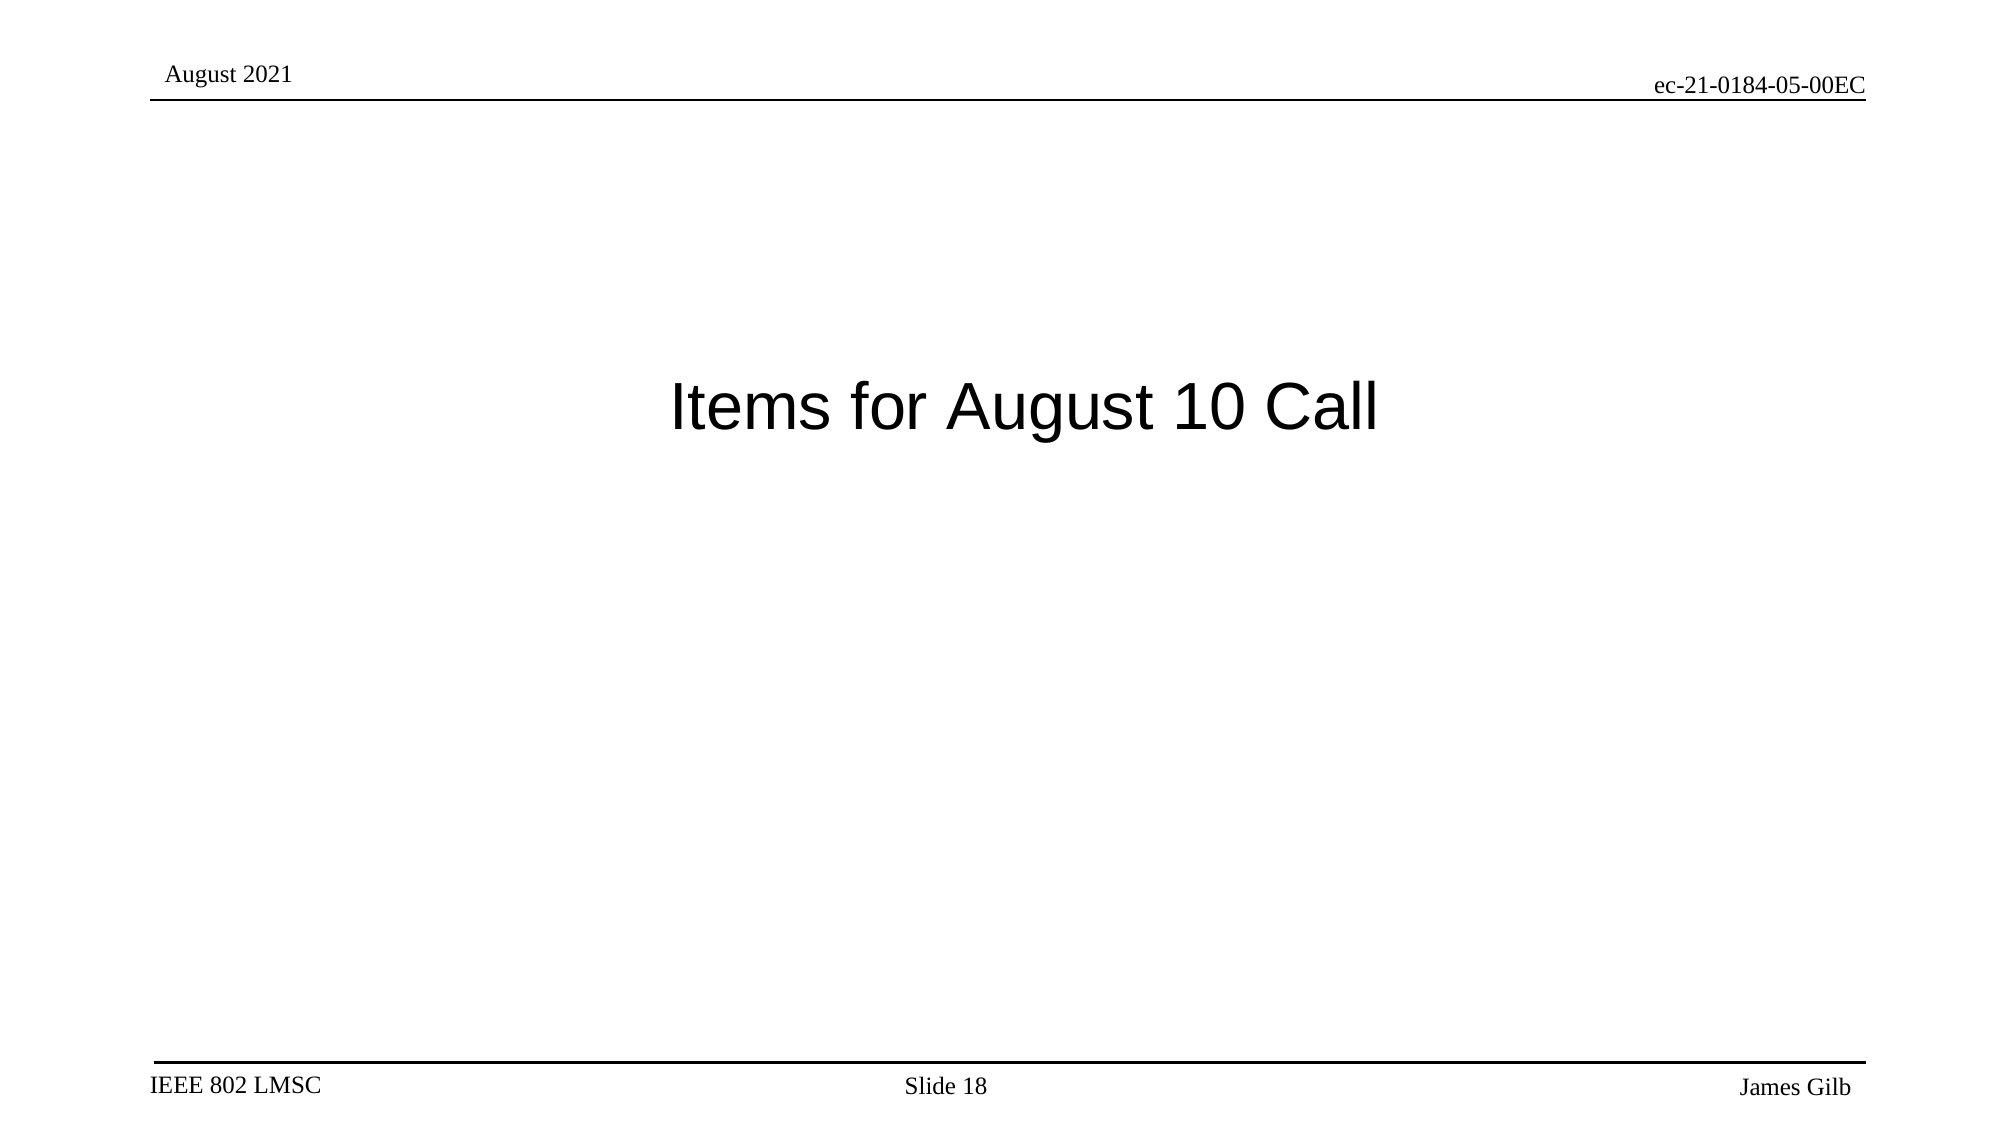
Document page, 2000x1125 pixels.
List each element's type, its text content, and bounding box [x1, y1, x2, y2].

subtitle Items for August 10 Call [150, 112, 1900, 693]
